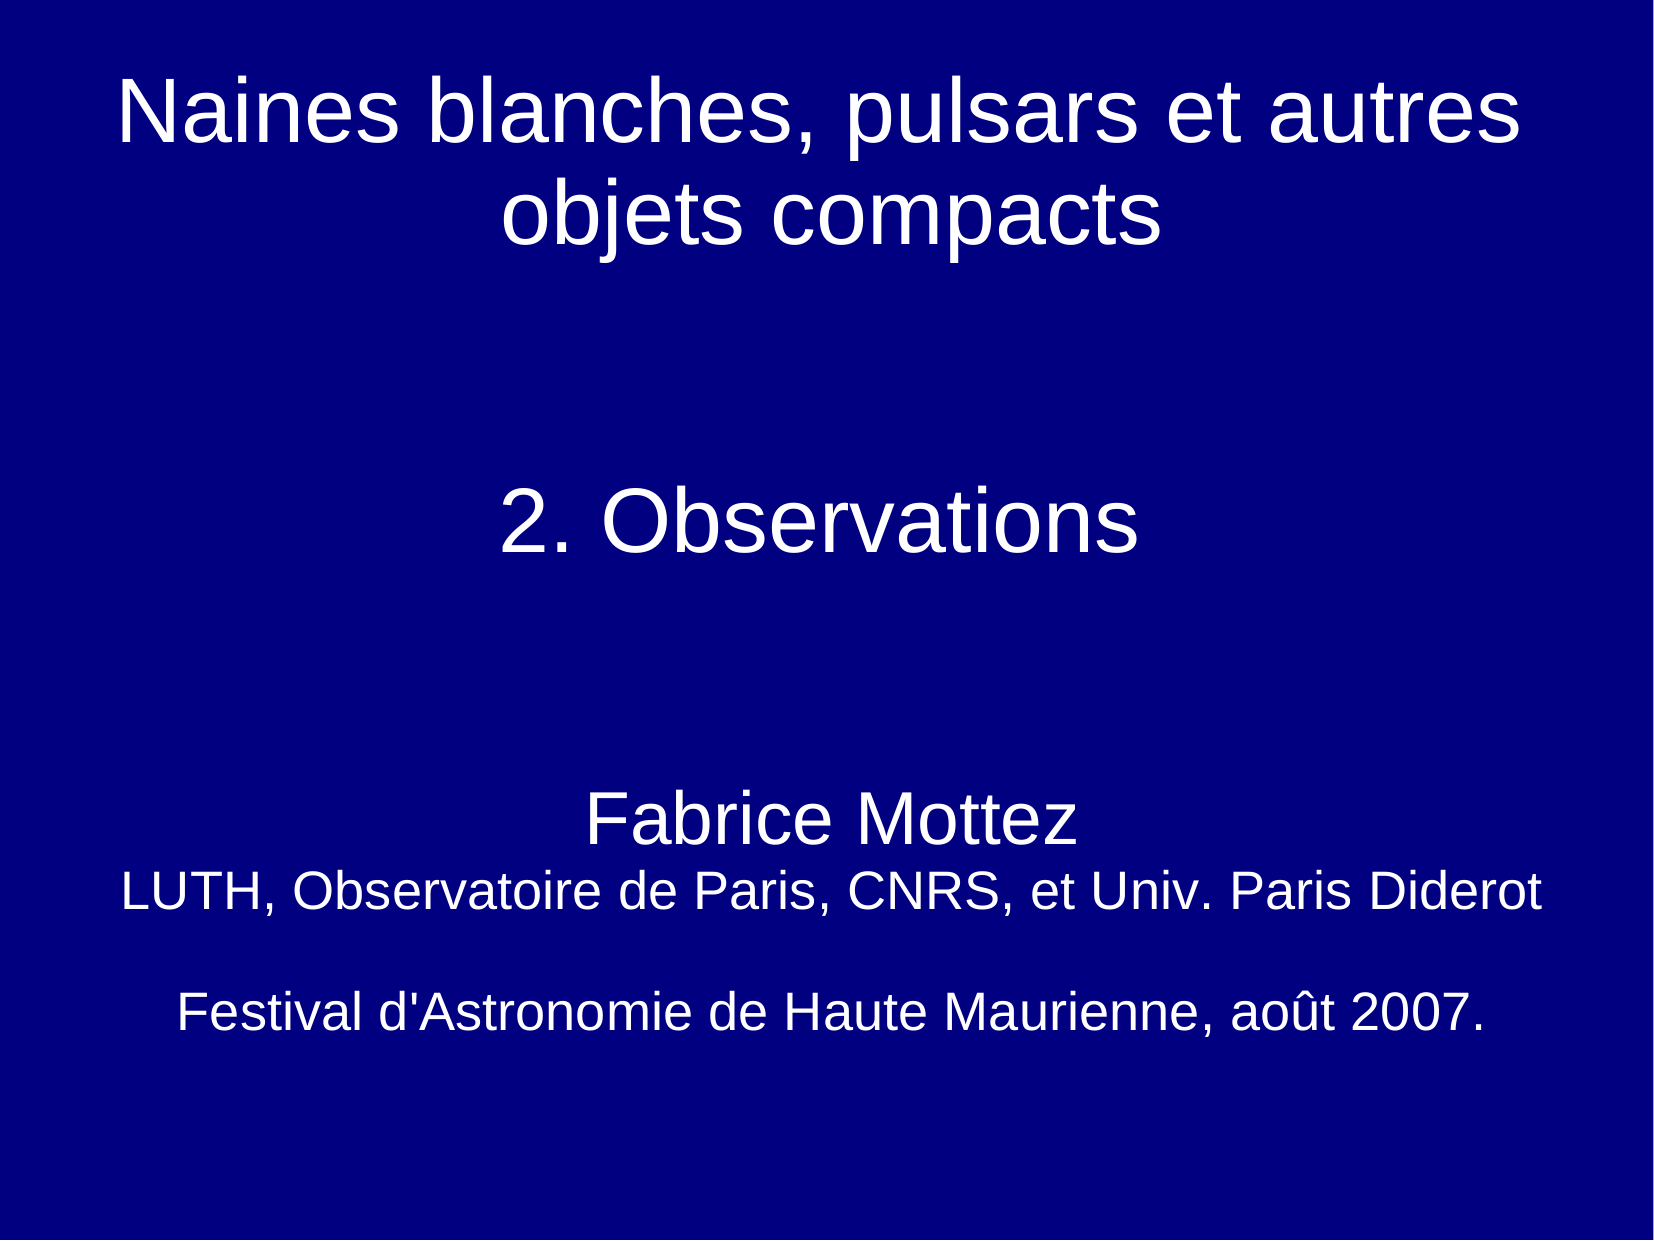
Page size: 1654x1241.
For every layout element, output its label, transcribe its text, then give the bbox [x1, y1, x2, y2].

title Naines blanches, pulsars et autres objets compacts 2. Observations Fabrice Mottez LUTH, Observatoire de Paris, CNRS, et Univ. Paris Diderot Festival d'Astronomie de Haute Maurienne, août 2007. [88, 59, 1577, 1043]
